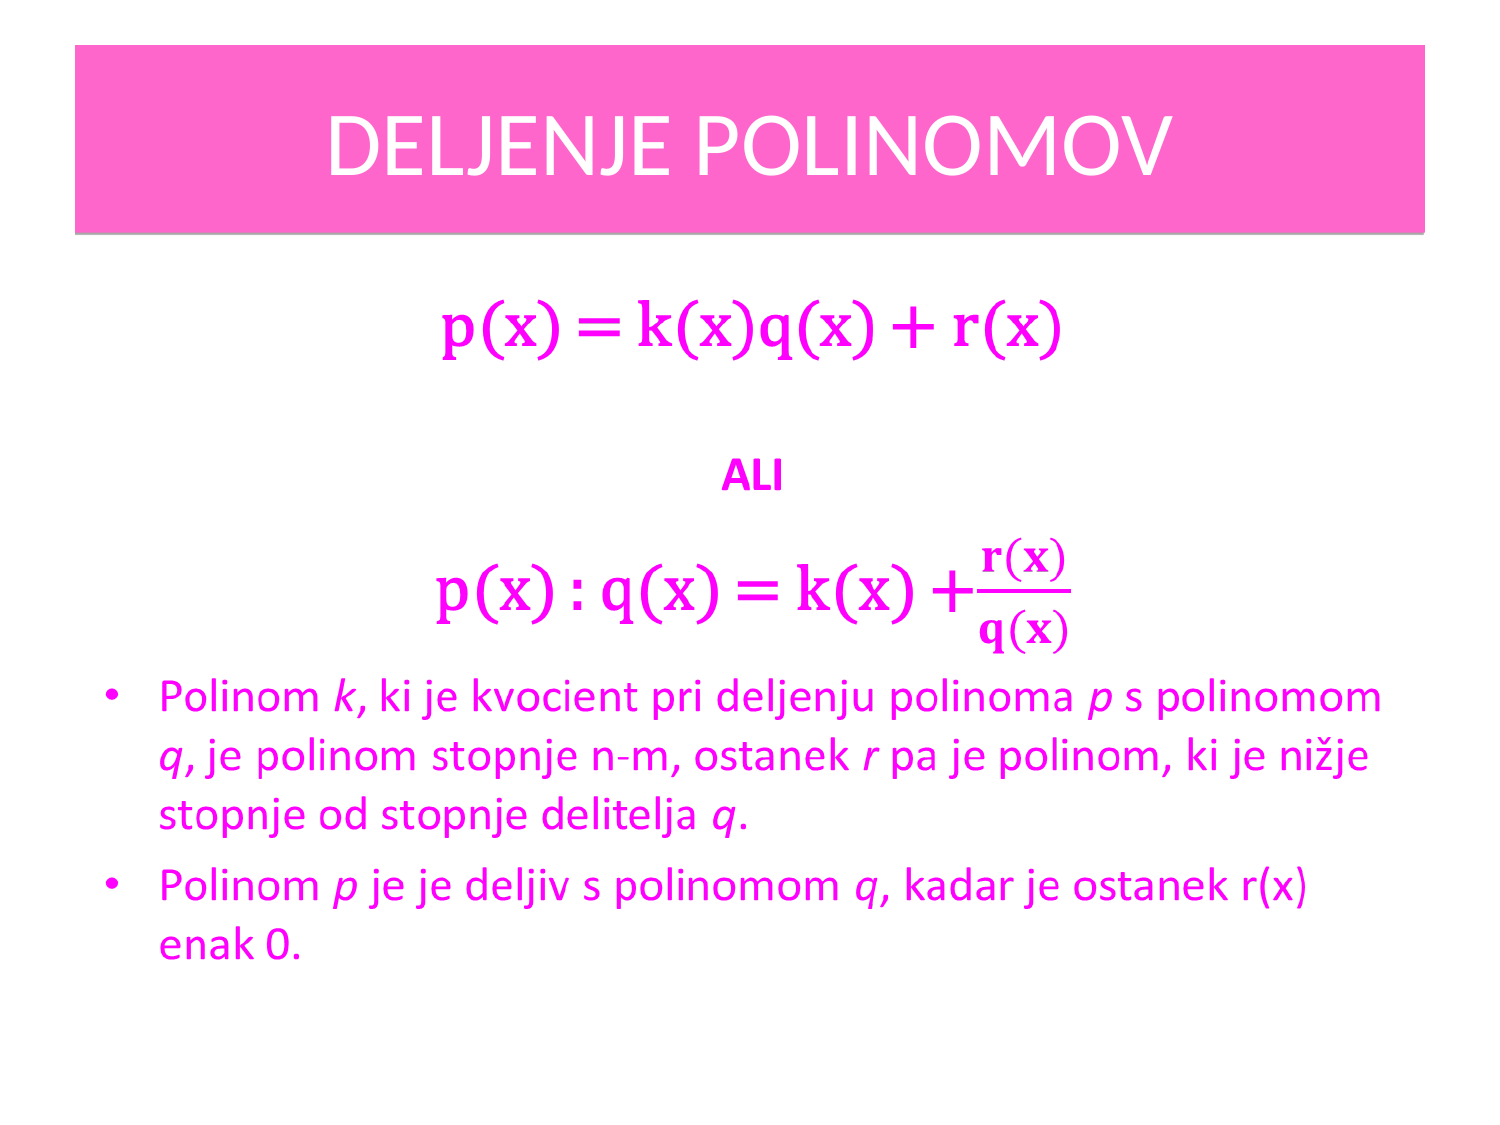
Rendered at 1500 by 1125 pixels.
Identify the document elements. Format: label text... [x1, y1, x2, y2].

list [75, 262, 1425, 1005]
title DELJENJE POLINOMOV [75, 45, 1425, 233]
